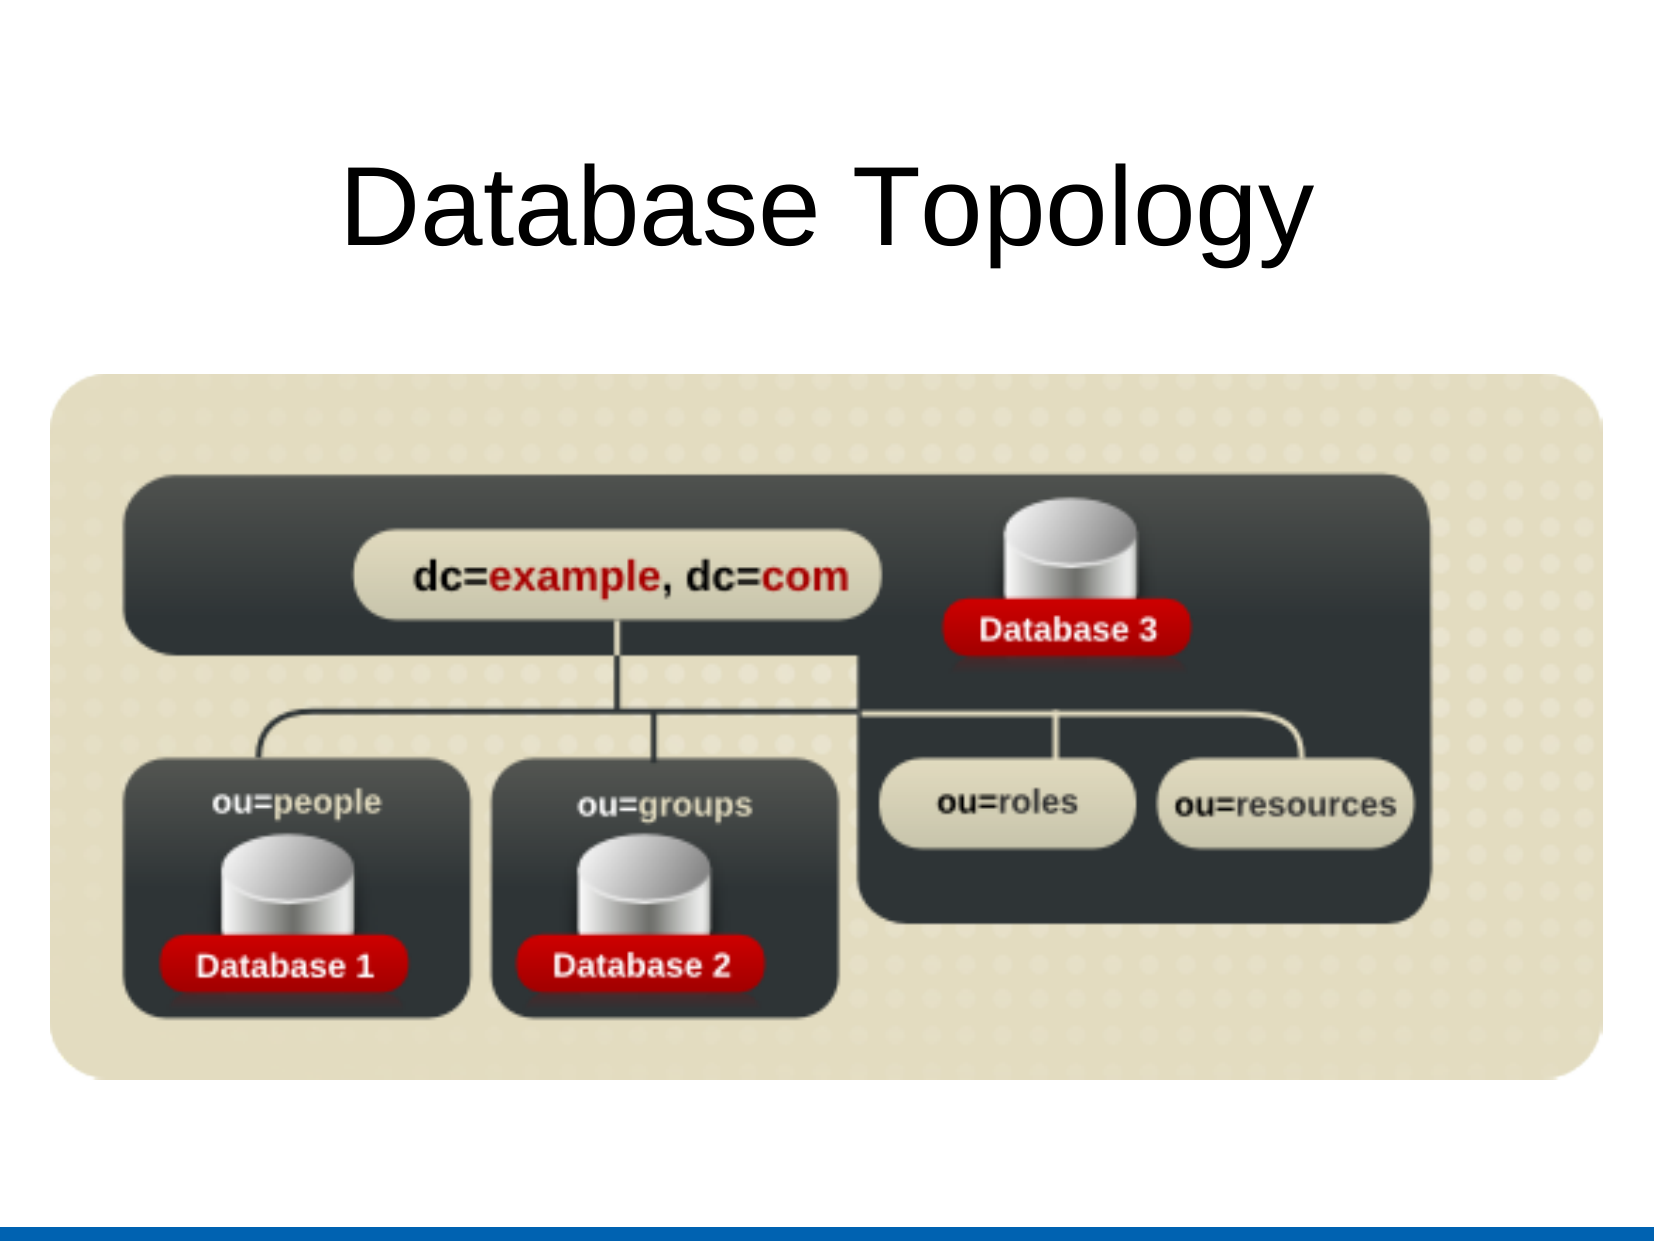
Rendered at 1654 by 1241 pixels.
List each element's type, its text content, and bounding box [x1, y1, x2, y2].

picture [50, 374, 1603, 1080]
title Database Topology [121, 102, 1533, 311]
